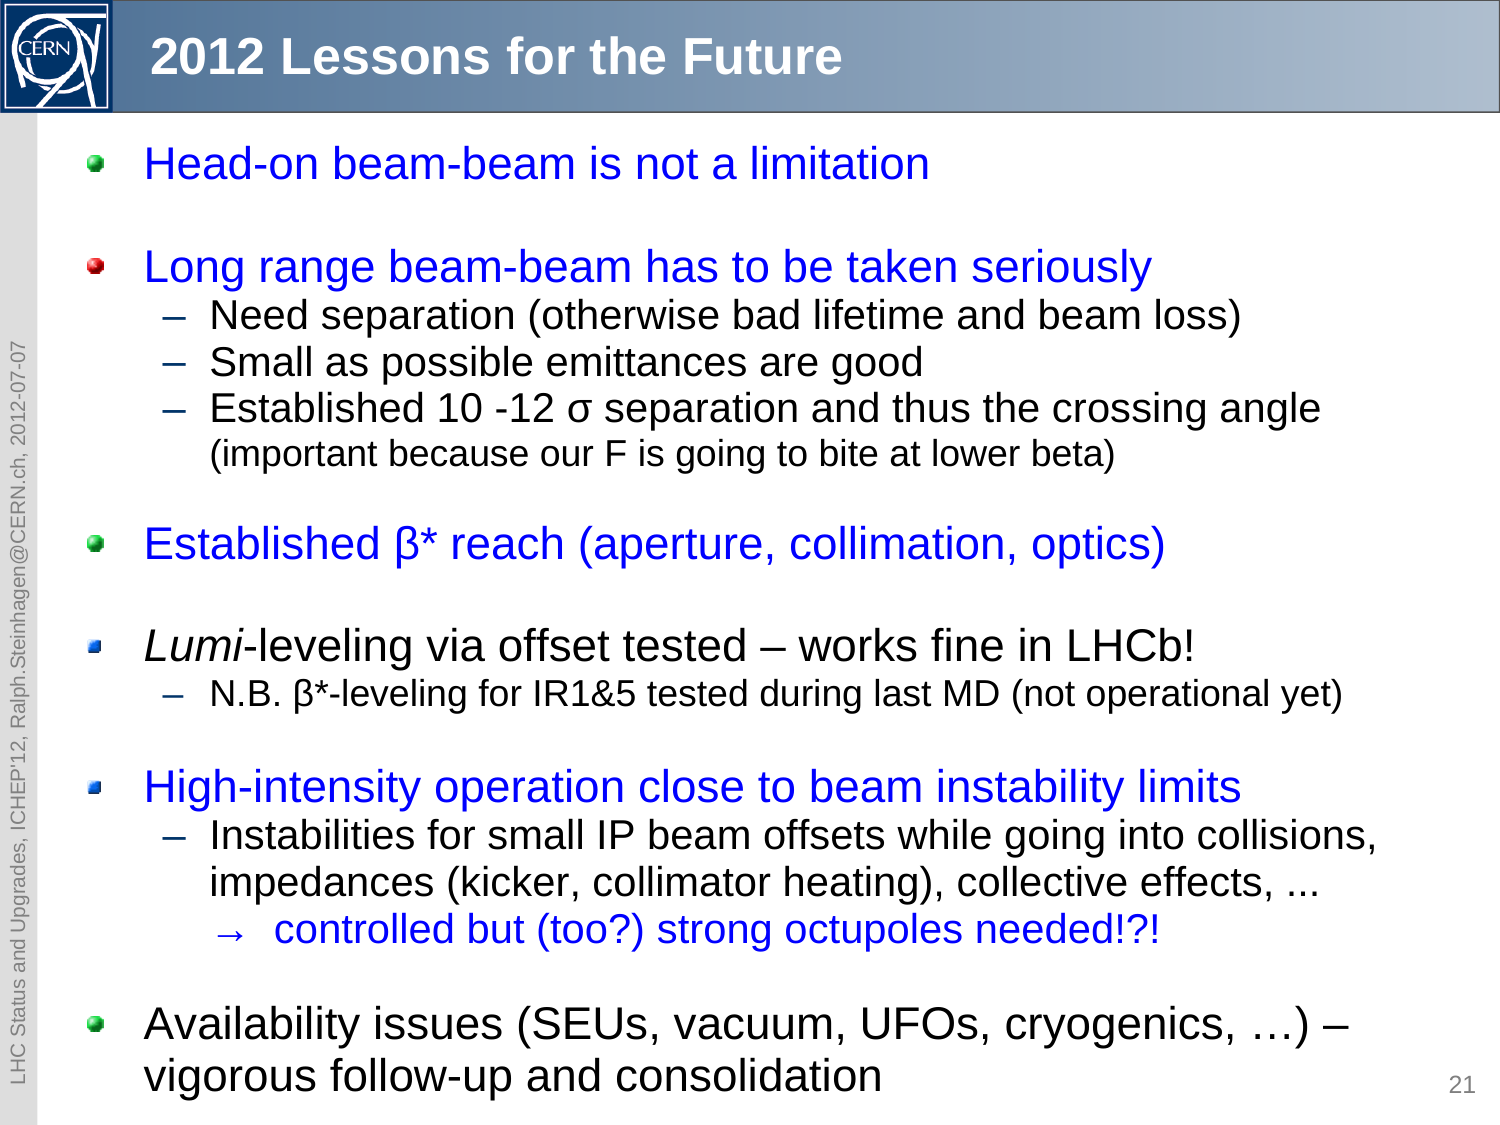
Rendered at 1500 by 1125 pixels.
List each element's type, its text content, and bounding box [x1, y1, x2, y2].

picture [0, 0, 113, 113]
list Head-on beam-beam is not a limitation Long range beam-beam has to be taken seriously Need separation (otherwise bad lifetime and beam loss) Small as possible emittances are good Established 10 -12 σ separation and thus the crossing angle (important because our F is going to bite at lower beta) Established β* reach (aperture, collimation, optics) Lumi-leveling via offset tested – works fine in LHCb! N.B. β*-leveling for IR1&5 tested during last MD (not operational yet) High-intensity operation close to beam instability limits Instabilities for small IP beam offsets while going into collisions, impedances (kicker, collimator heating), collective effects, ... → controlled but (too?) strong octupoles needed!?! Availability issues (SEUs, vacuum, UFOs, cryogenics, …) – vigorous follow-up and consolidation [87, 137, 1438, 1101]
title 2012 Lessons for the Future [150, 0, 1201, 113]
